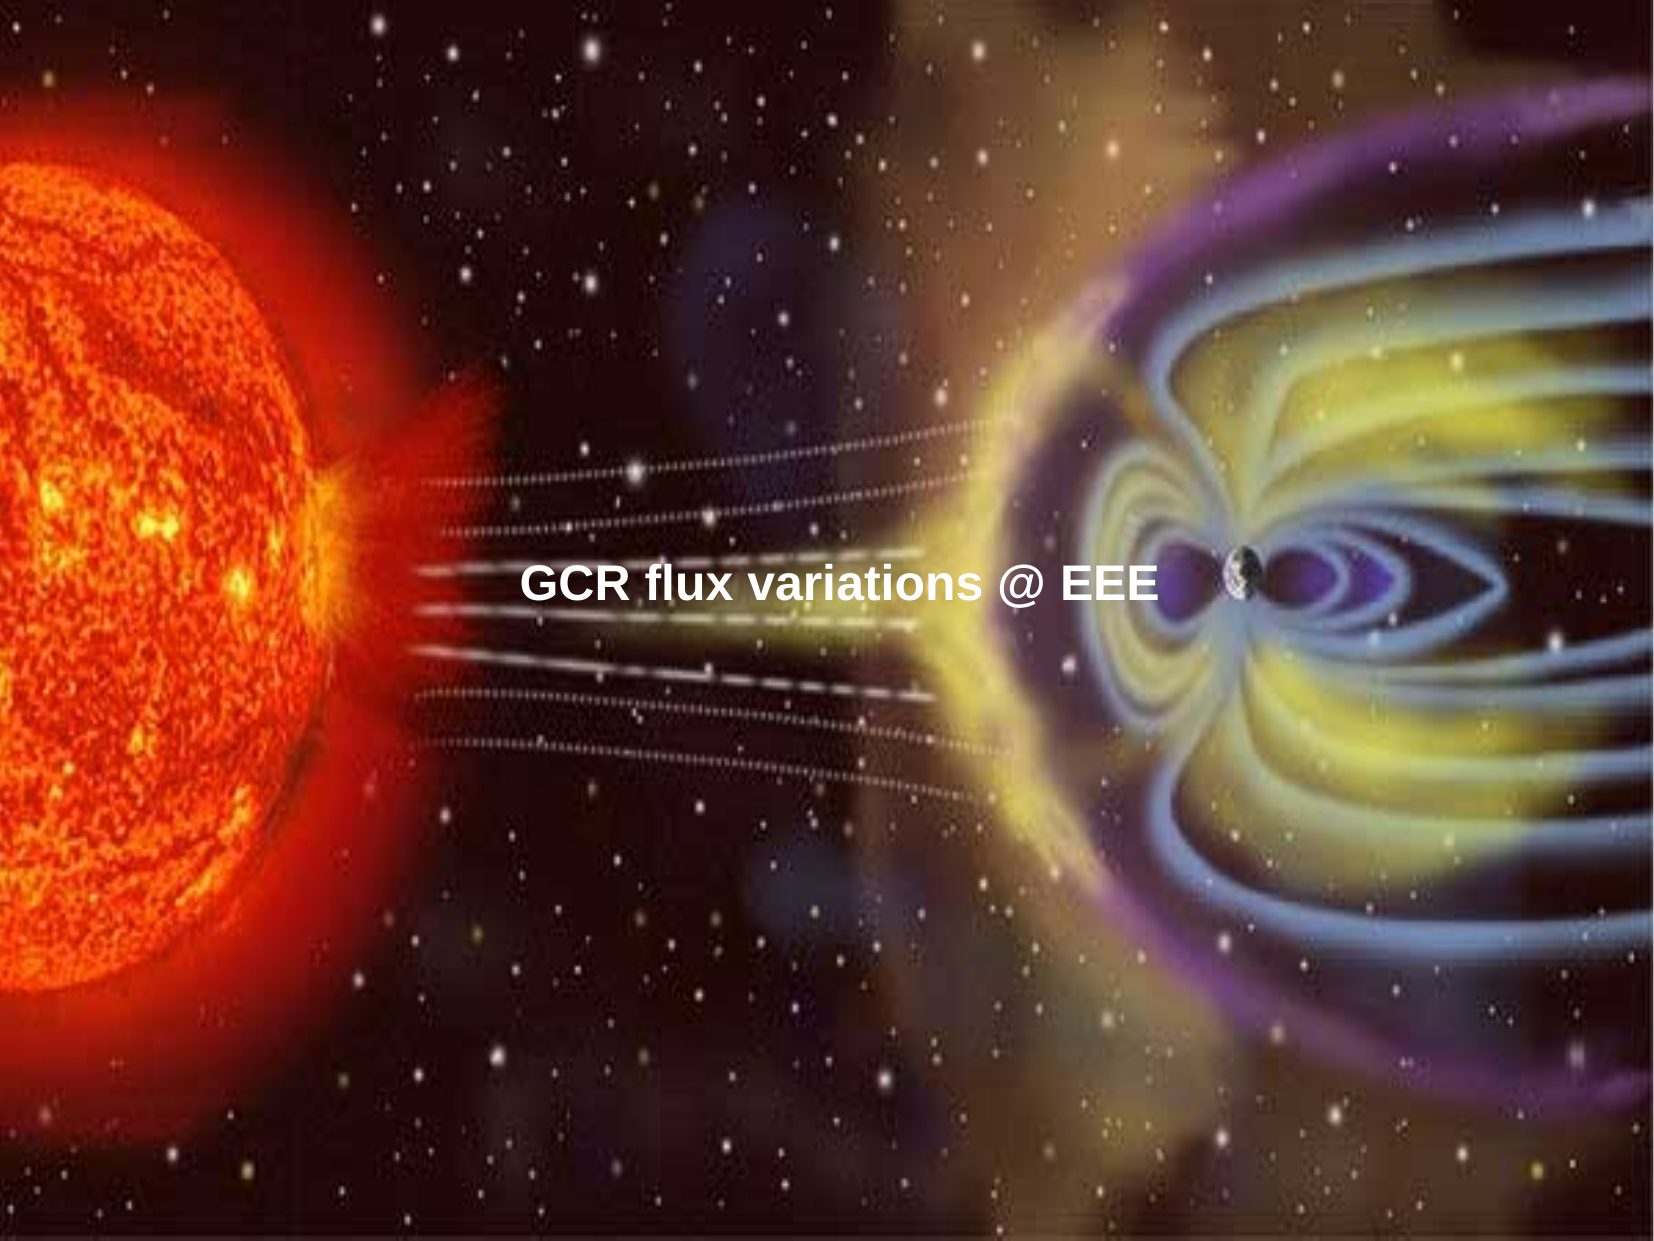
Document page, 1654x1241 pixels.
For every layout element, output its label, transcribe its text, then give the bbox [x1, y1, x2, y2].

text_box GCR flux variations @ EEE [165, 225, 1516, 1081]
picture [0, 0, 1654, 1241]
